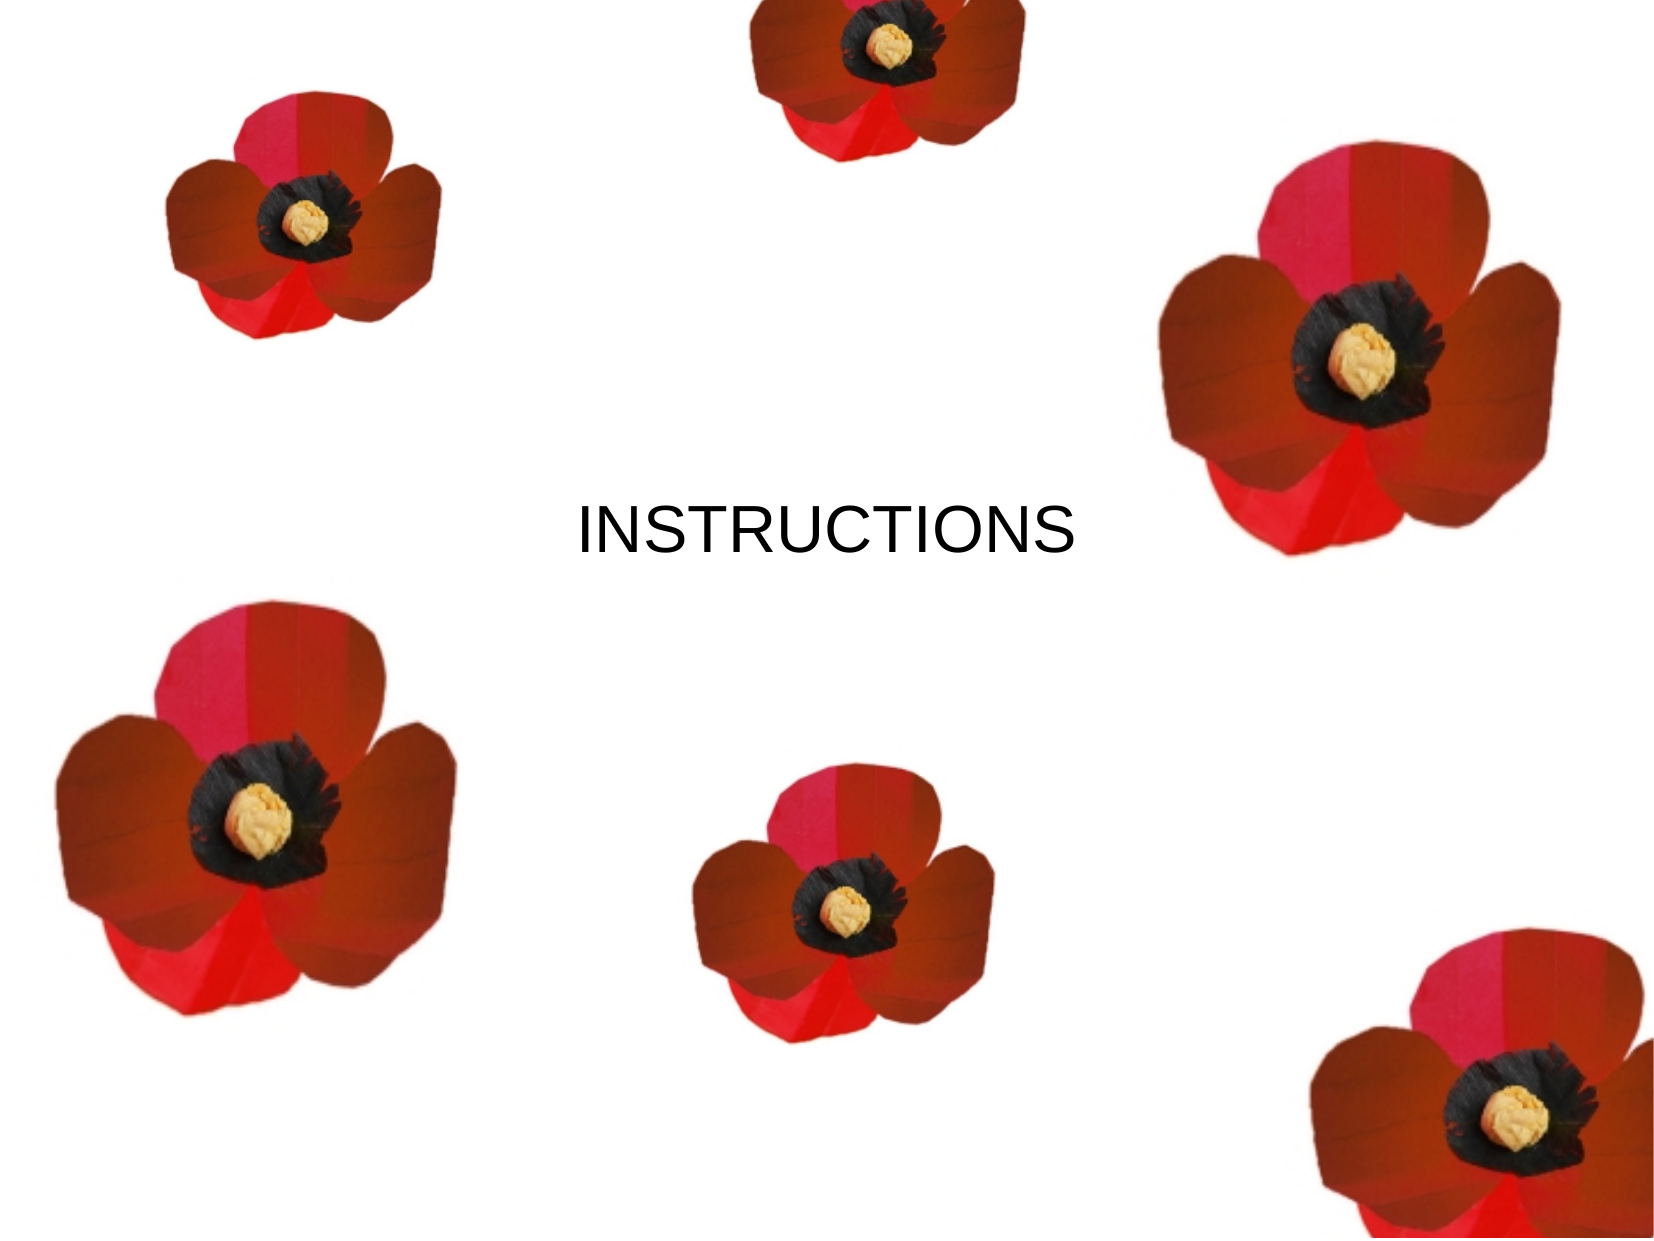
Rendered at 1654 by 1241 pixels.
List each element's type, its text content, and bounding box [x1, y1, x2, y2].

picture [30, 537, 485, 1063]
picture [148, 53, 461, 367]
picture [1284, 874, 1654, 1238]
picture [1133, 77, 1589, 603]
picture [732, 0, 1045, 190]
picture [673, 720, 1016, 1075]
subtitle INSTRUCTIONS [82, 49, 1571, 1010]
